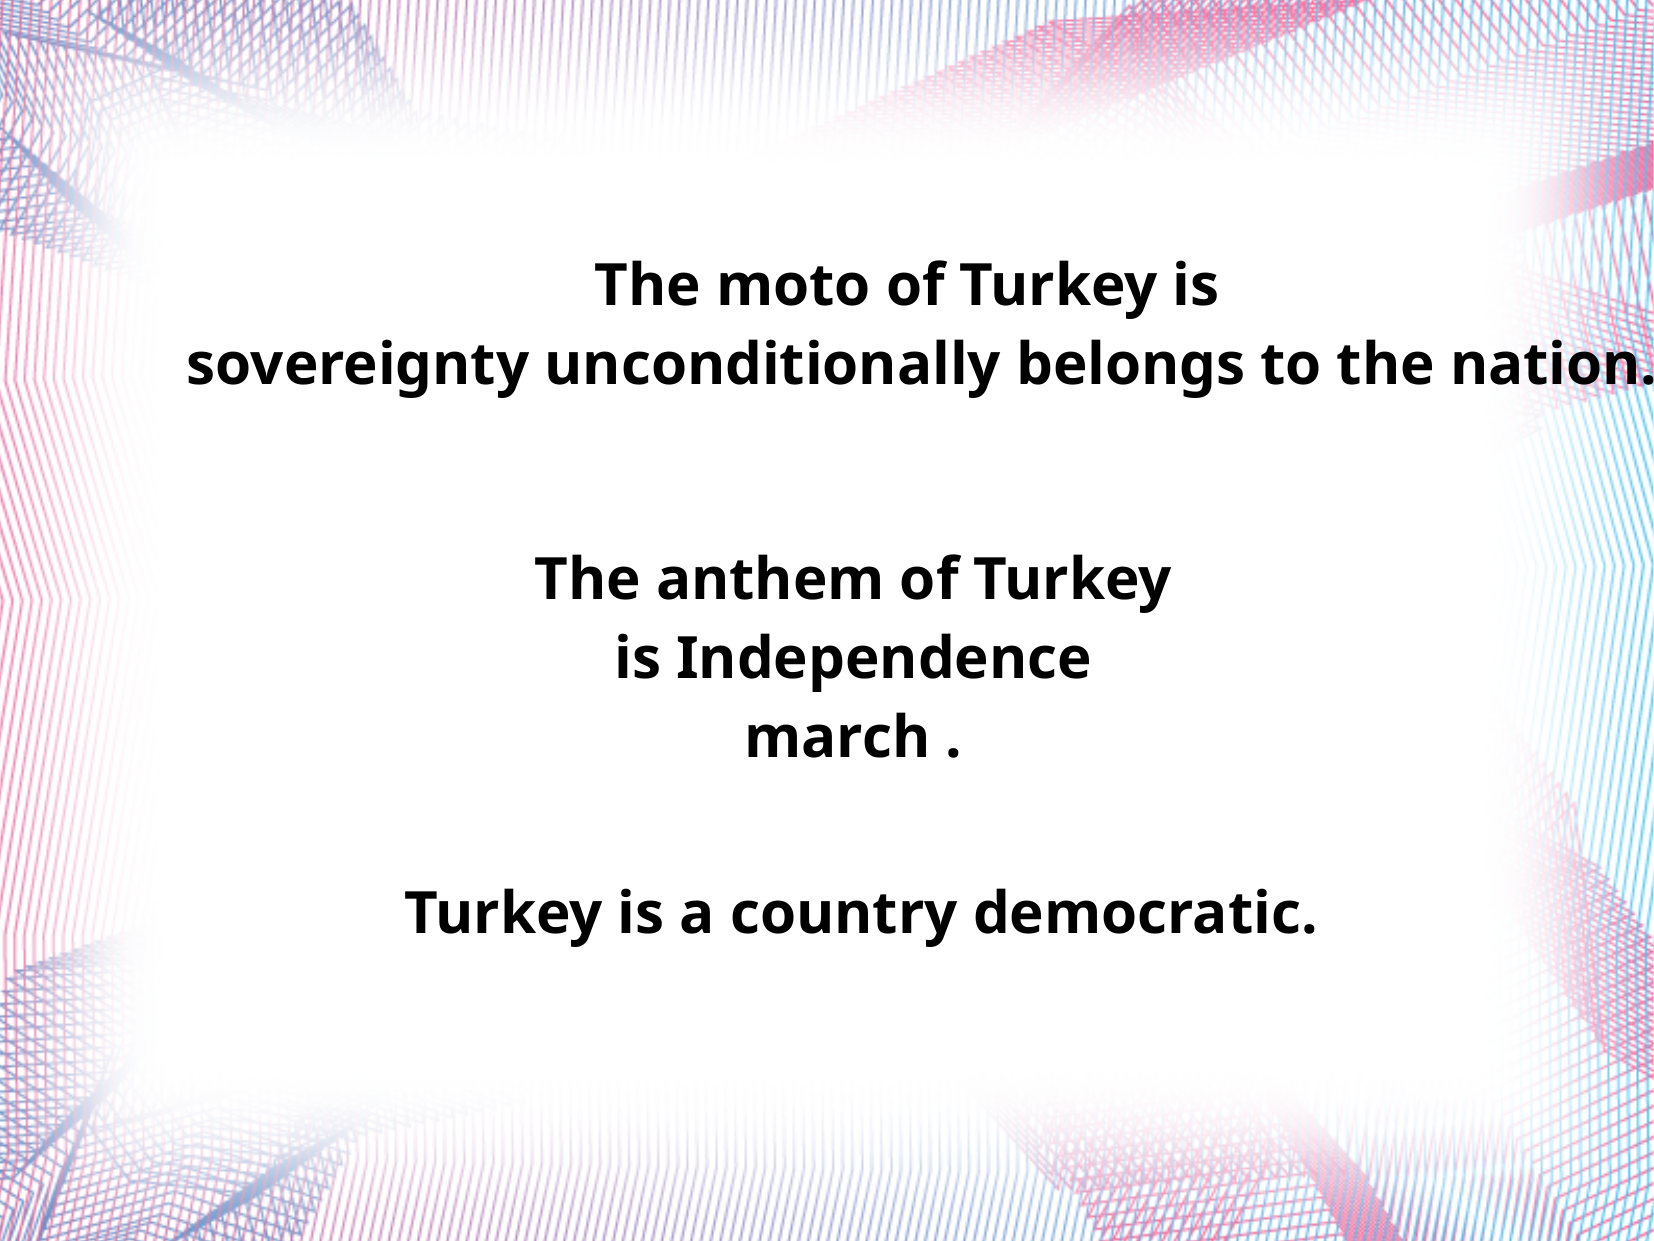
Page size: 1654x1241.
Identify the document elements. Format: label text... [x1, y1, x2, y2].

text_box Turkey is a country democratic. [389, 863, 1334, 960]
text_box The moto of Turkey is sovereignty unconditionally belongs to the nation. [141, 236, 1619, 414]
text_box The anthem of Turkey is Independence march . [519, 529, 1220, 789]
picture [0, 0, 1654, 1241]
